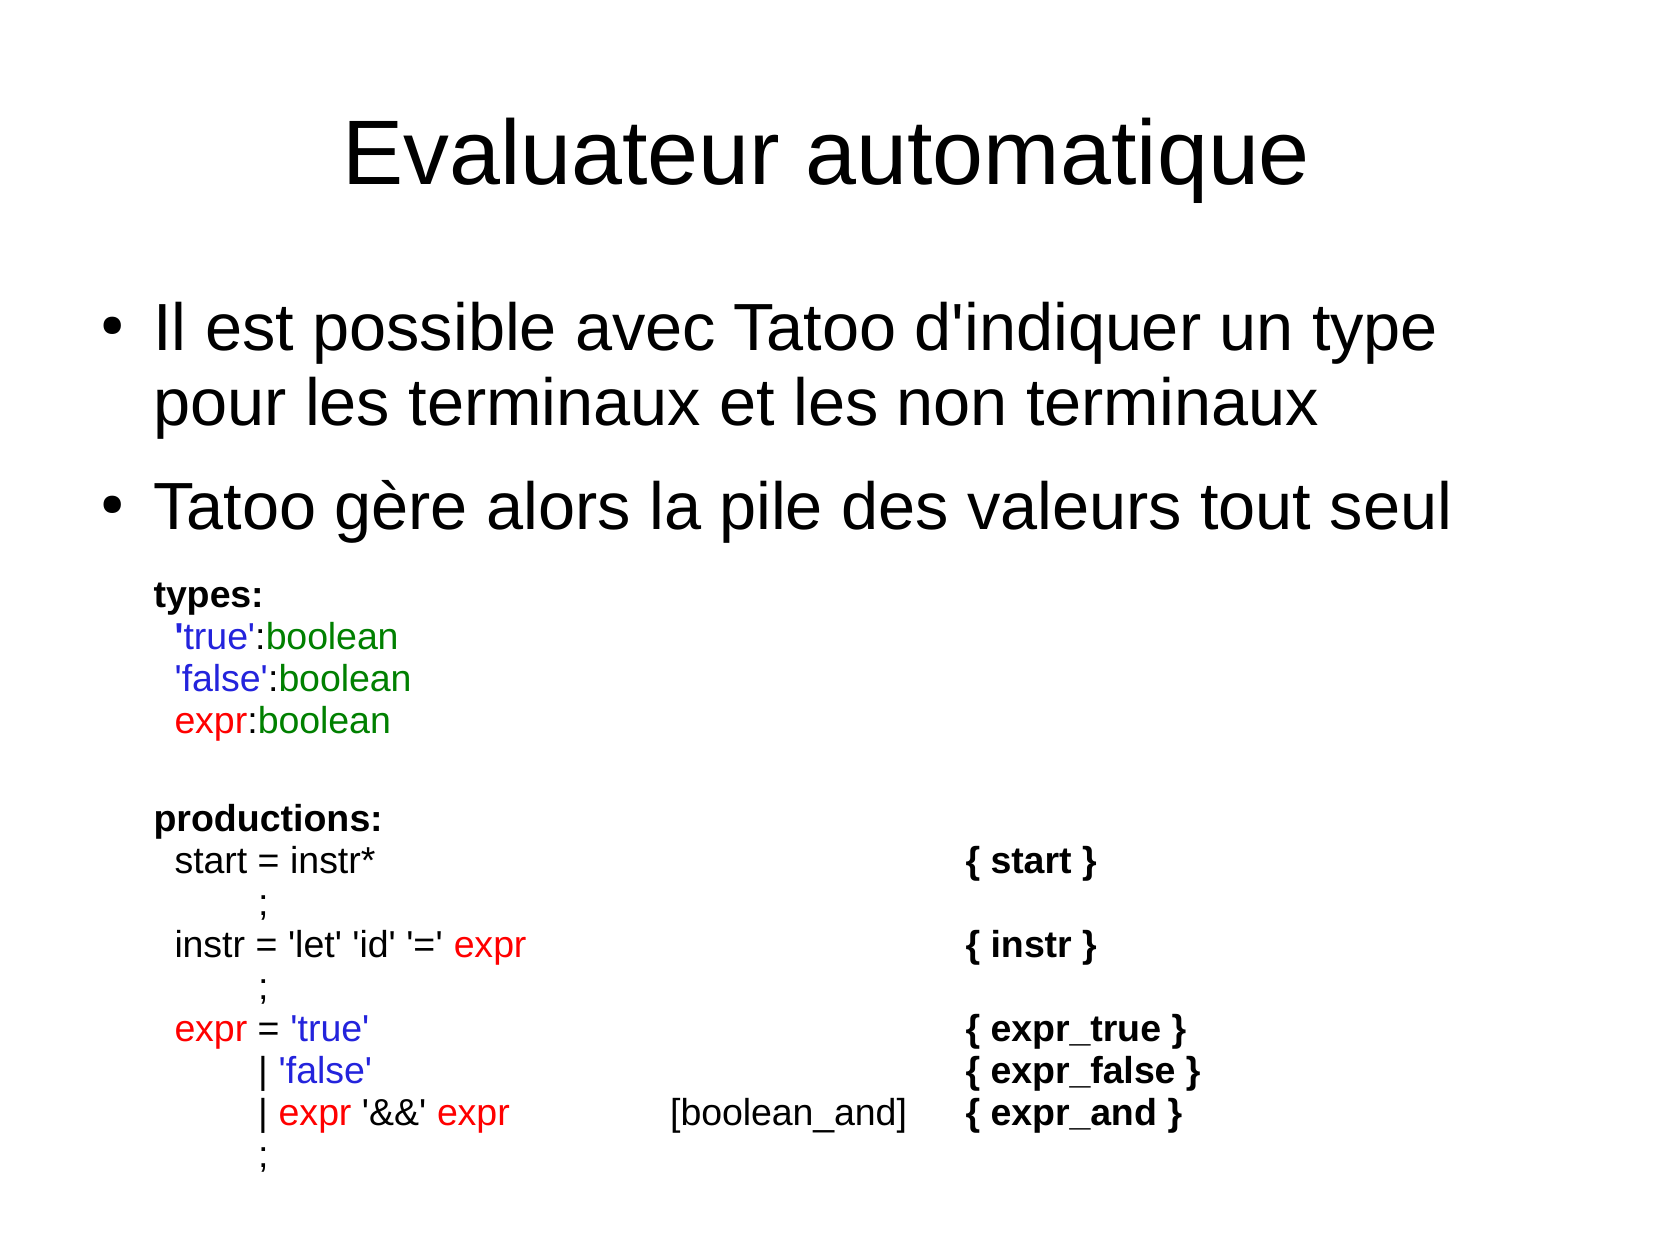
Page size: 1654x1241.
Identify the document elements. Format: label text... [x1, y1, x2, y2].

list Il est possible avec Tatoo d'indiquer un type pour les terminaux et les non terminaux Tatoo gère alors la pile des valeurs tout seul types: 'true':boolean 'false':boolean expr:boolean productions: start = instr* { start } ; instr = 'let' 'id' '=' expr { instr } ; expr = 'true' { expr_true } | 'false' { expr_false } | expr '&&' expr [boolean_and] { expr_and } ; [82, 290, 1571, 1176]
title Evaluateur automatique [82, 56, 1571, 250]
